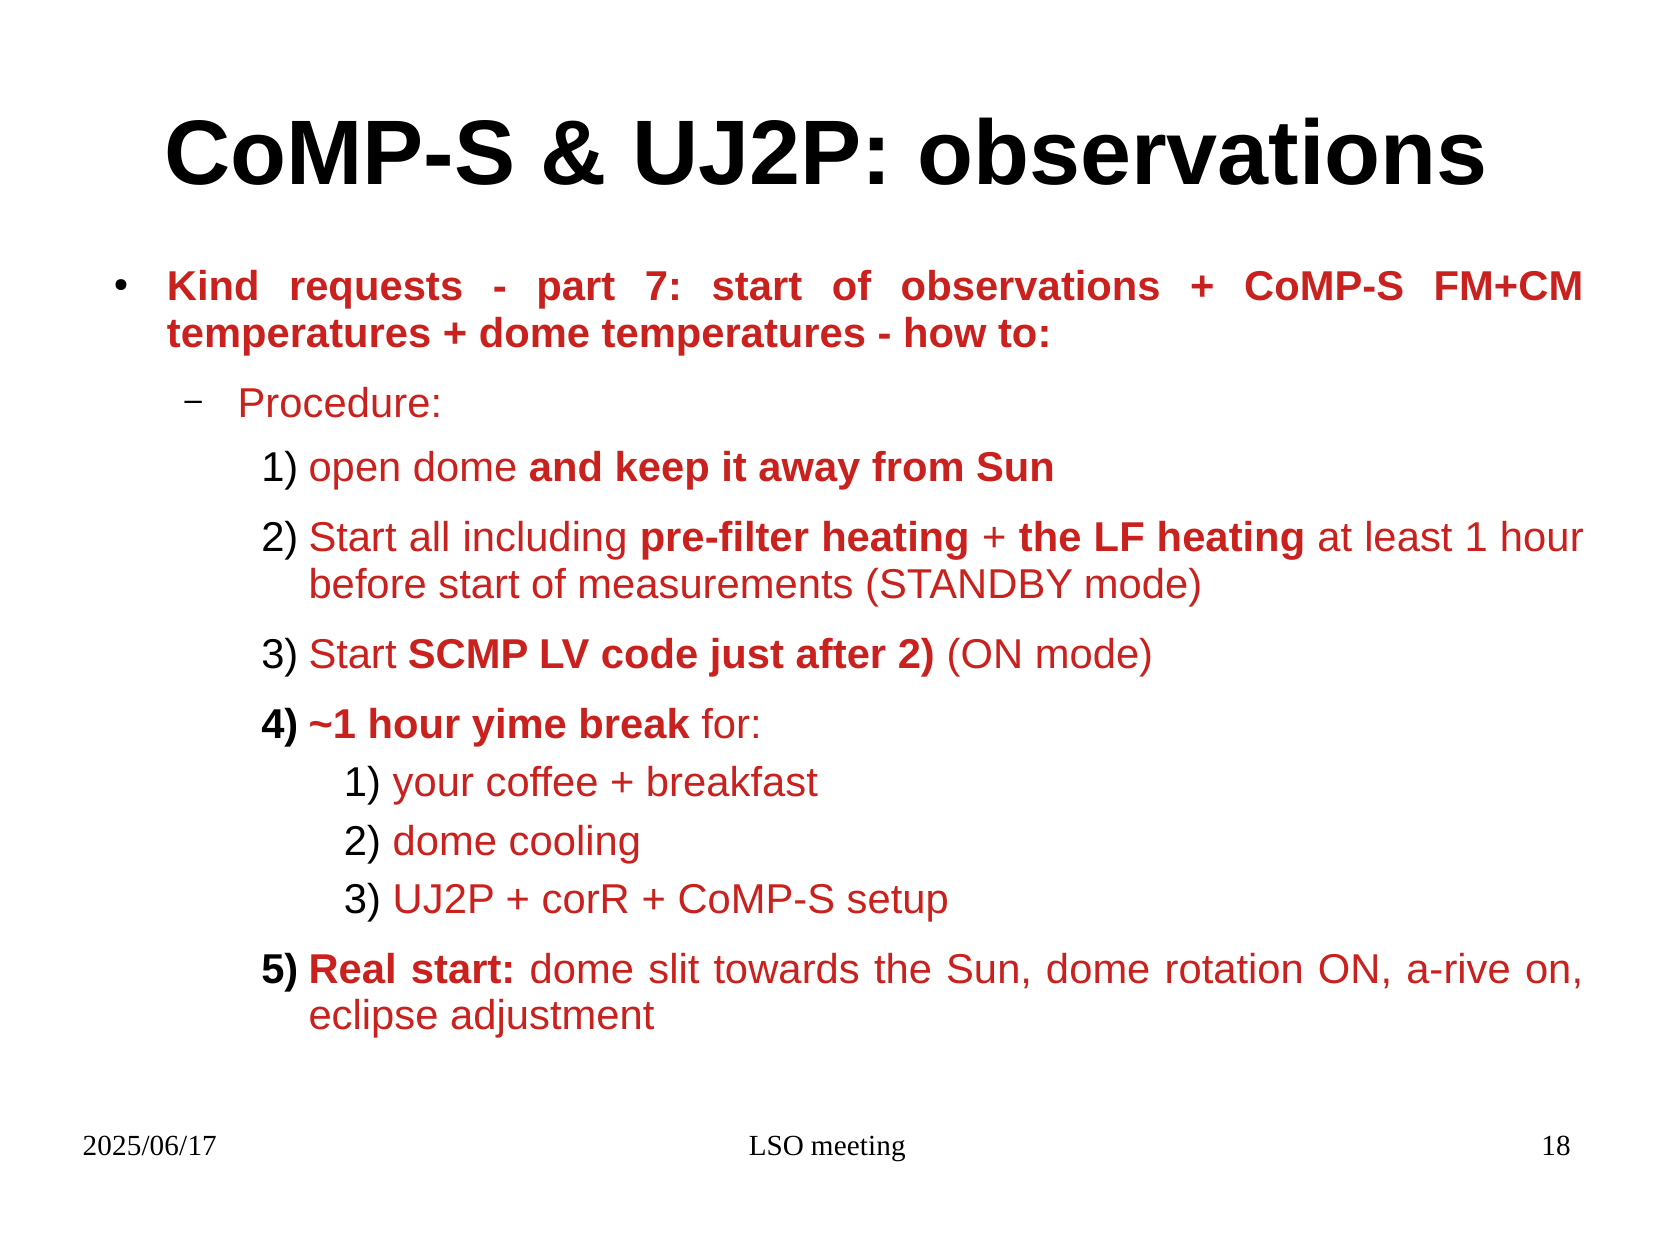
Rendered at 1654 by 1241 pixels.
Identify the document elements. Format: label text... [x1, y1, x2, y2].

list Kind requests - part 7: start of observations + CoMP-S FM+CM temperatures + dome temperatures - how to: Procedure: open dome and keep it away from Sun Start all including pre-filter heating + the LF heating at least 1 hour before start of measurements (STANDBY mode) Start SCMP LV code just after 2) (ON mode) ~1 hour yime break for: your coffee + breakfast dome cooling UJ2P + corR + CoMP-S setup Real start: dome slit towards the Sun, dome rotation ON, a-rive on, eclipse adjustment [95, 263, 1585, 1206]
title CoMP-S & UJ2P: observations [82, 49, 1571, 257]
